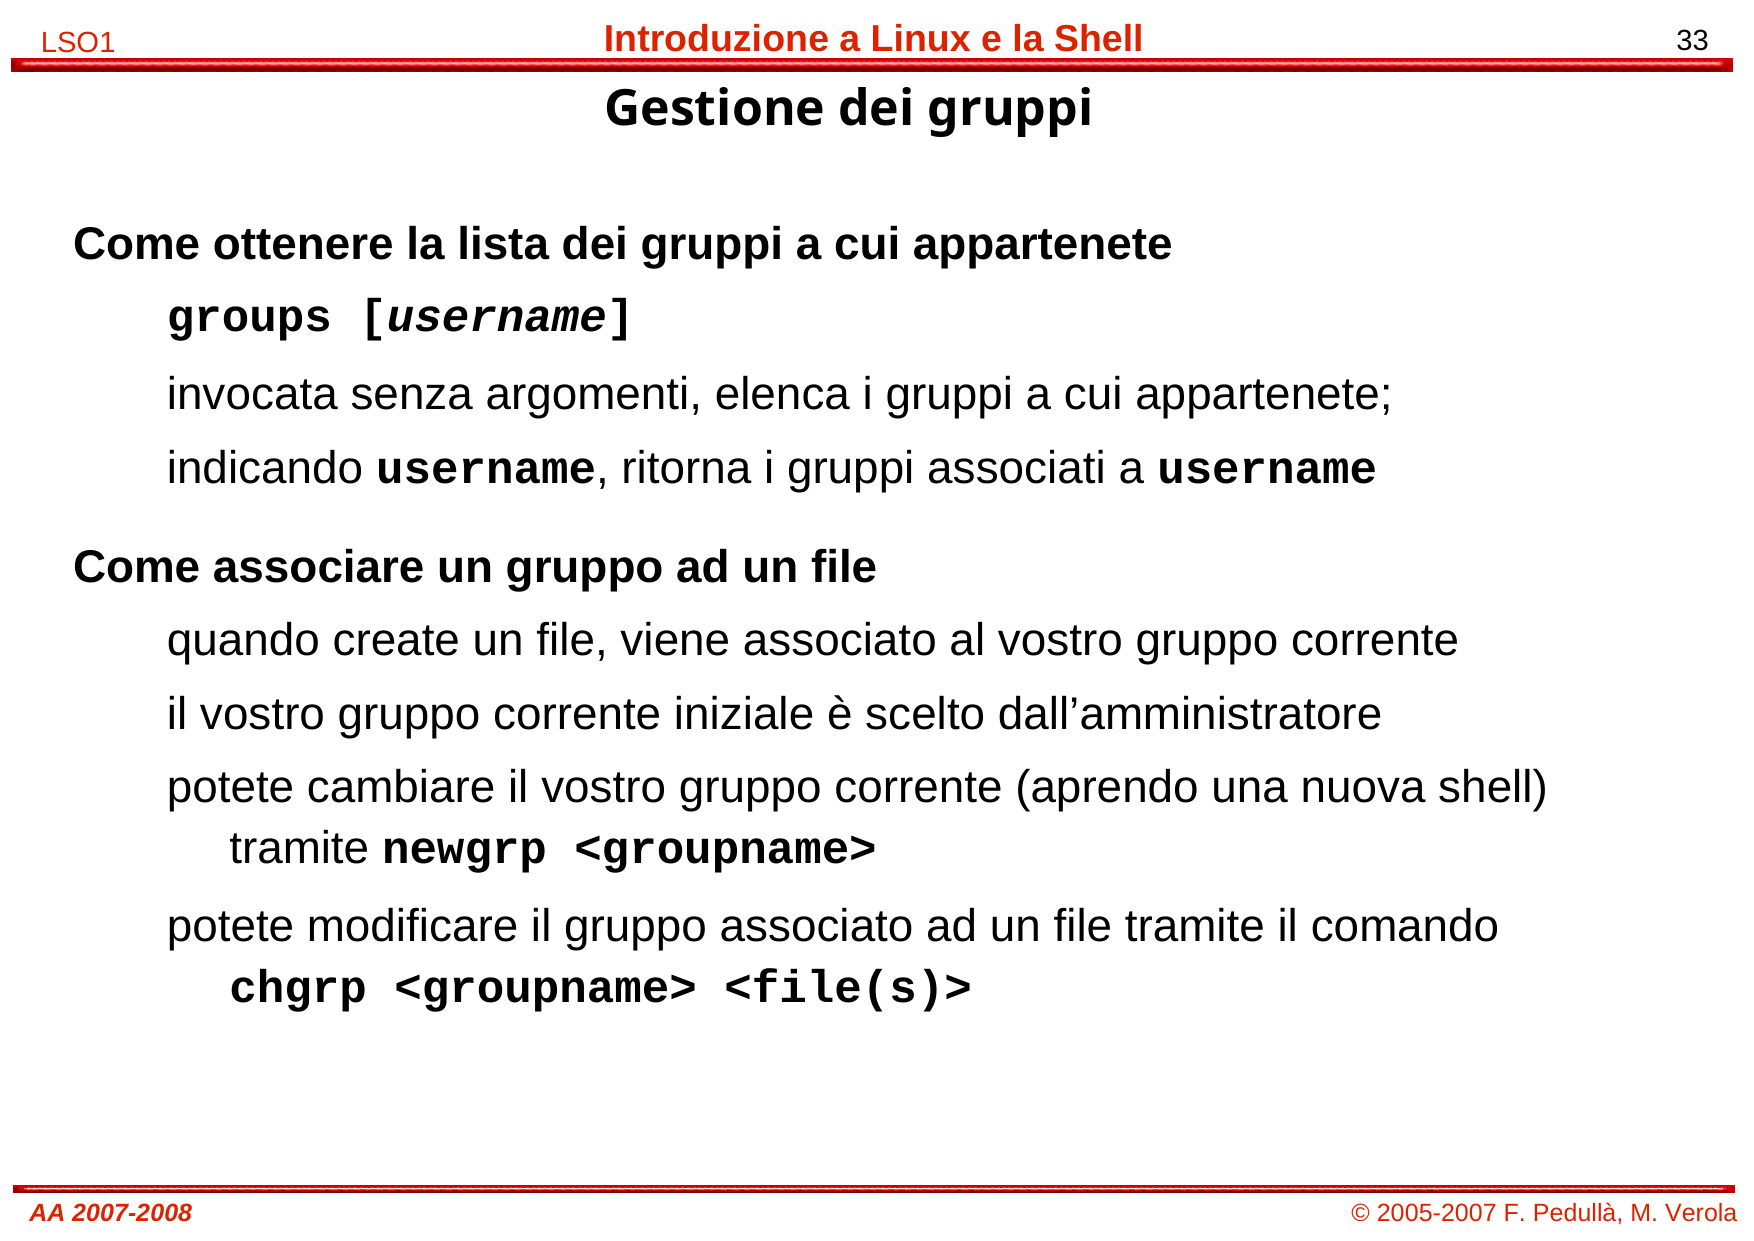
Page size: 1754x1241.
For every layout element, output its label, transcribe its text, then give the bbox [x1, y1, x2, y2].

title Gestione dei gruppi [589, 60, 1153, 156]
picture [11, 58, 1733, 72]
picture [13, 1185, 1735, 1193]
list Come ottenere la lista dei gruppi a cui appartenete groups [username] invocata senza argomenti, elenca i gruppi a cui appartenete; indicando username, ritorna i gruppi associati a username Come associare un gruppo ad un file quando create un file, viene associato al vostro gruppo corrente il vostro gruppo corrente iniziale è scelto dall’amministratore potete cambiare il vostro gruppo corrente (aprendo una nuova shell) tramite newgrp <groupname> potete modificare il gruppo associato ad un file tramite il comando chgrp <groupname> <file(s)> [58, 206, 1696, 1171]
